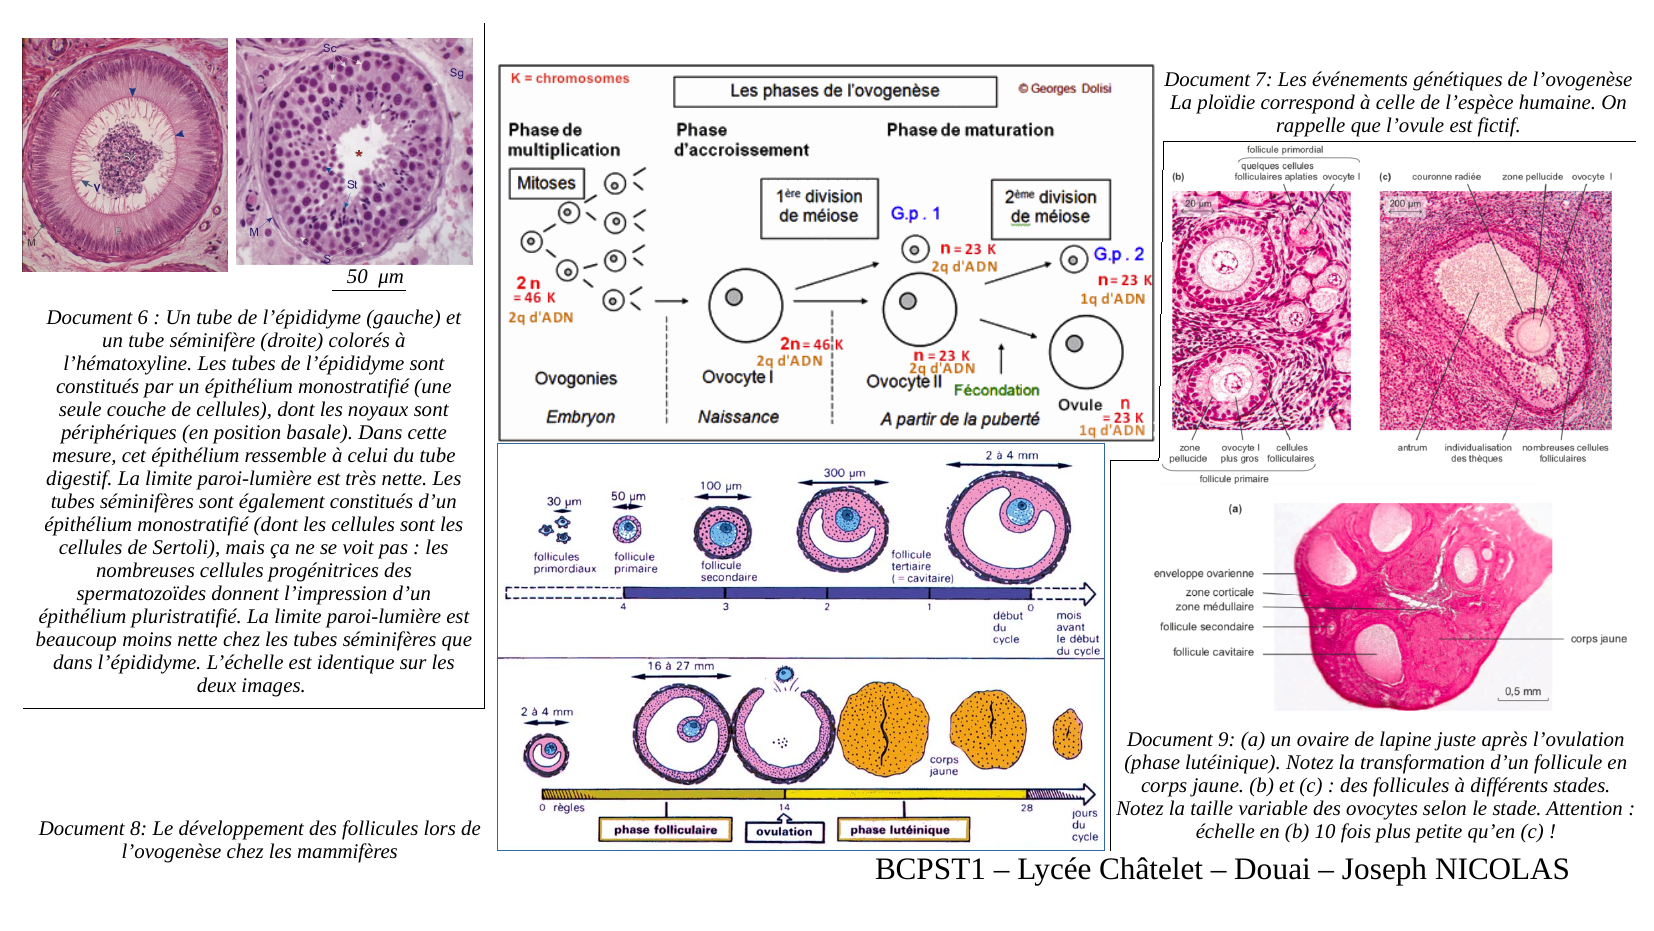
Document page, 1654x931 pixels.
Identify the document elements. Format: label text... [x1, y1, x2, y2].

text_box BCPST1 – Lycée Châtelet – Douai – Joseph NICOLAS [637, 832, 1571, 905]
text_box Document 9: (a) un ovaire de lapine juste après l’ovulation (phase lutéinique). Notez la transformation d’un follicule en corps jaune. (b) et (c) : des follicules à différents stades. Notez la taille variable des ovocytes selon le stade. Attention : échelle en (b) 10 fois plus petite qu’en (c) ! [1116, 708, 1636, 862]
picture [1158, 141, 1620, 486]
text_box Document 7: Les événements génétiques de l’ovogenèse La ploïdie correspond à celle de l’espèce humaine. On rappelle que l’ovule est fictif. [1155, 47, 1642, 158]
picture [496, 62, 1156, 851]
text_box 50 μm [342, 264, 414, 289]
text_box Document 8: Le développement des follicules lors de l’ovogenèse chez les mammifères [35, 782, 485, 898]
picture [236, 38, 473, 265]
text_box Document 6 : Un tube de l’épididyme (gauche) et un tube séminifère (droite) colorés à l’hématoxyline. Les tubes de l’épididyme sont constitués par un épithélium monostratifié (une seule couche de cellules), dont les noyaux sont périphériques (en position basale). Dans cette mesure, cet épithélium ressemble à celui du tube digestif. La limite paroi-lumière est très nette. Les tubes séminifères sont également constitués d’un épithélium monostratifié (dont les cellules sont les cellules de Sertoli), mais ça ne se voit pas : les nombreuses cellules progénitrices des spermatozoïdes donnent l’impression d’un épithélium pluristratifié. La limite paroi-lumière est beaucoup moins nette chez les tubes séminifères que dans l’épididyme. L’échelle est identique sur les deux images. [35, 306, 473, 697]
picture [1145, 493, 1633, 708]
picture [22, 38, 228, 272]
